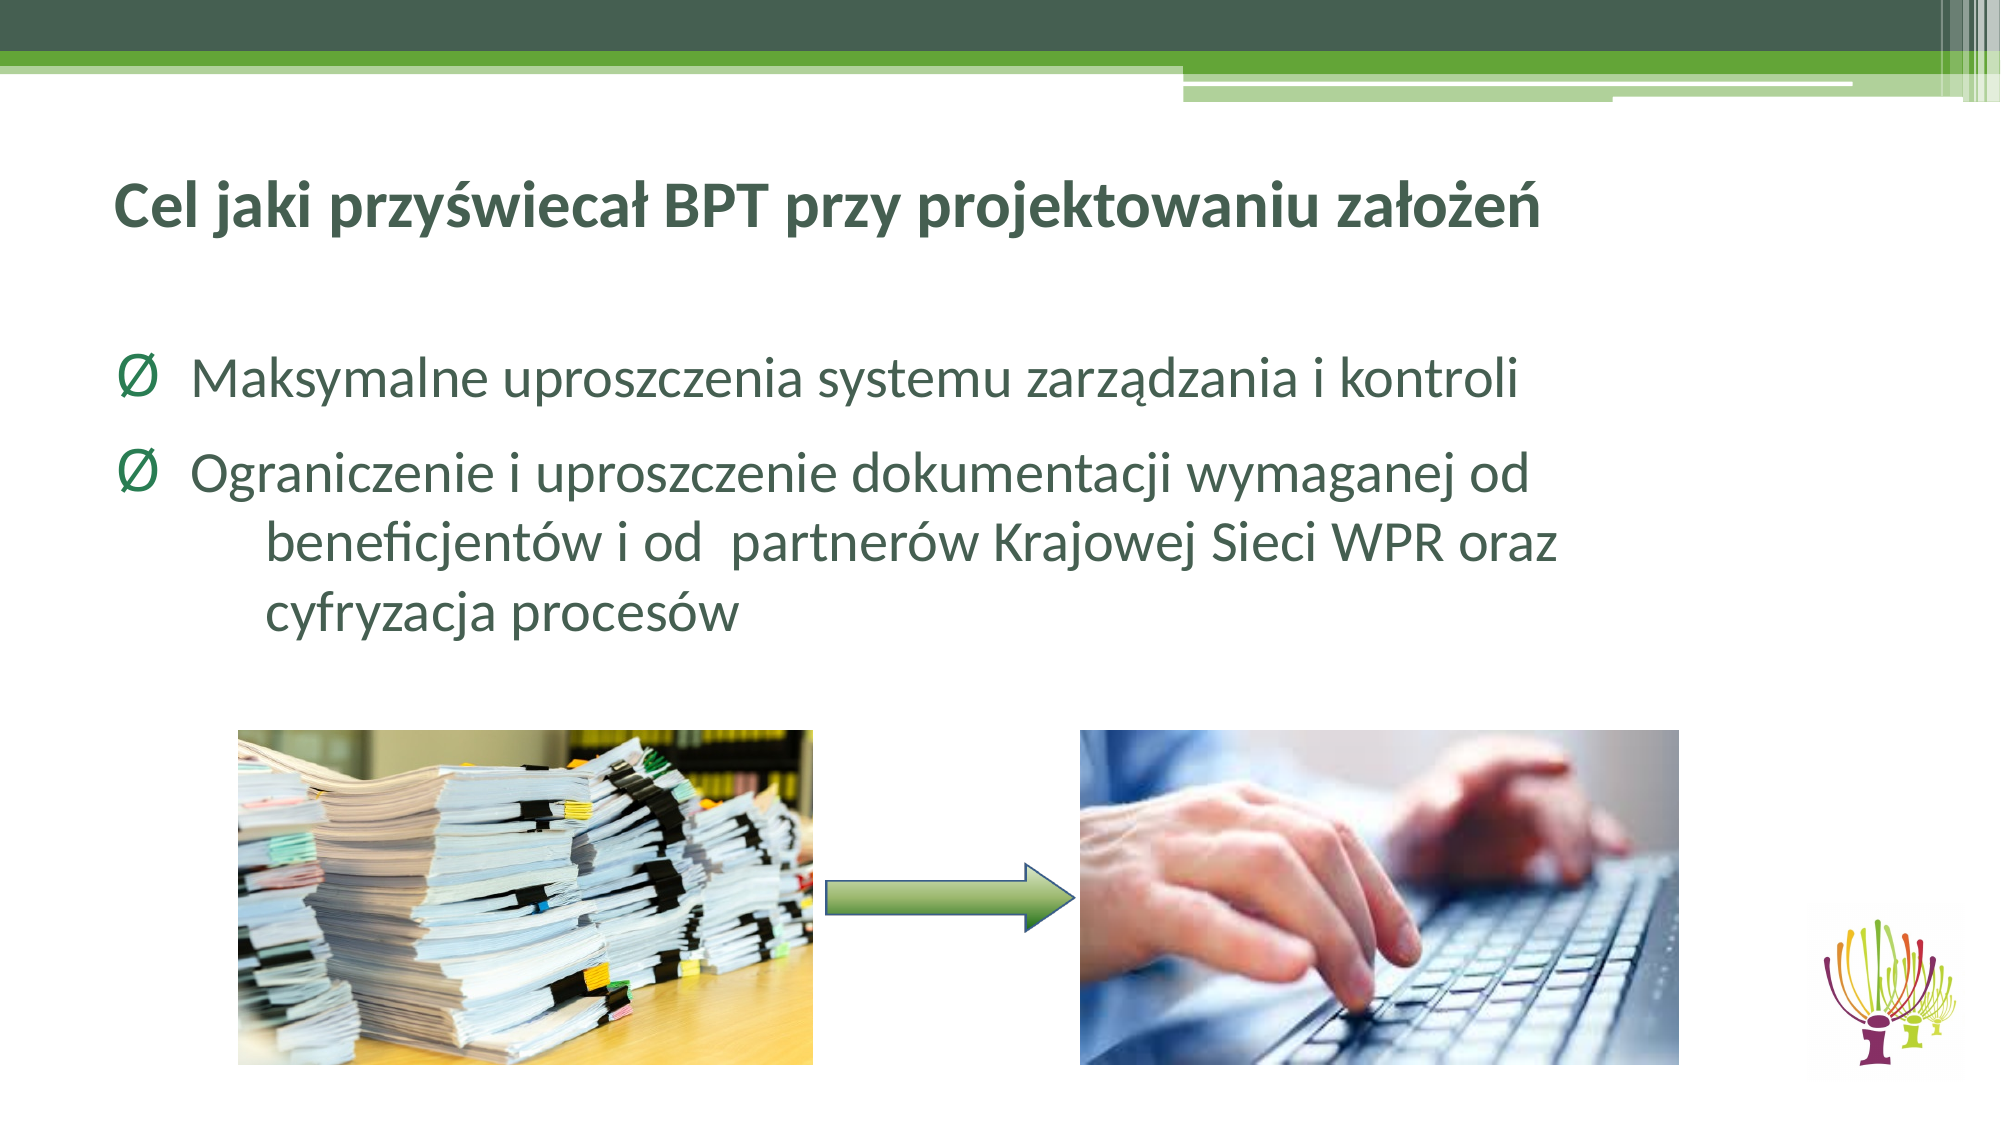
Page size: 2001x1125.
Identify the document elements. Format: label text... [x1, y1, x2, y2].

picture [1080, 730, 1679, 1065]
picture [1807, 903, 1965, 1082]
title Cel jaki przyświecał BPT przy projektowaniu założeń [99, 113, 1900, 289]
picture [238, 730, 813, 1065]
list Maksymalne uproszczenia systemu zarządzania i kontroli Ograniczenie i uproszczenie dokumentacji wymaganej od beneficjentów i od partnerów Krajowej Sieci WPR oraz cyfryzacja procesów [99, 331, 1808, 1082]
picture [825, 862, 1076, 933]
